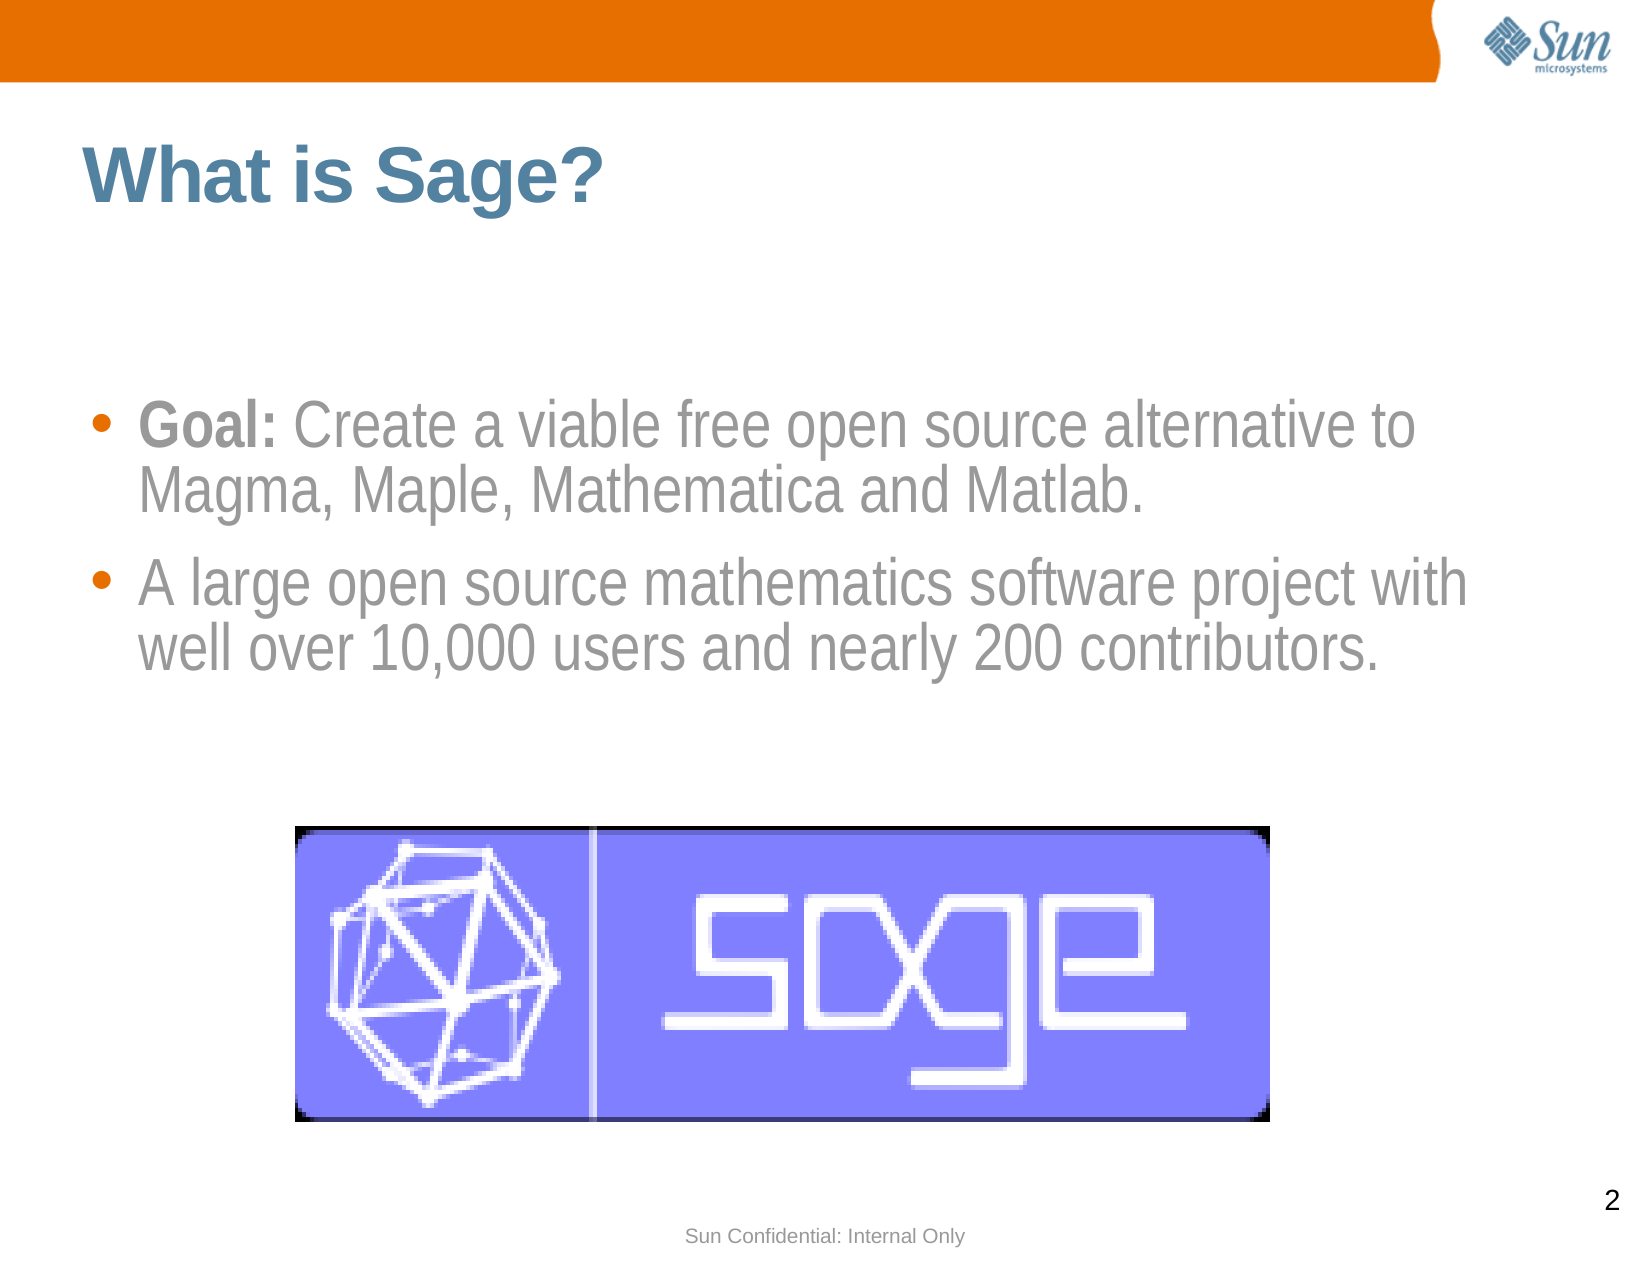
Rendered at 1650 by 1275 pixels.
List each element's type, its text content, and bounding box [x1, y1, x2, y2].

picture [0, 0, 1650, 85]
list Goal: Create a viable free open source alternative to Magma, Maple, Mathematica and Matlab. A large open source mathematics software project with well over 10,000 users and nearly 200 contributors. [70, 291, 1542, 1148]
title What is Sage? [82, 139, 1581, 258]
picture [295, 826, 1270, 1123]
